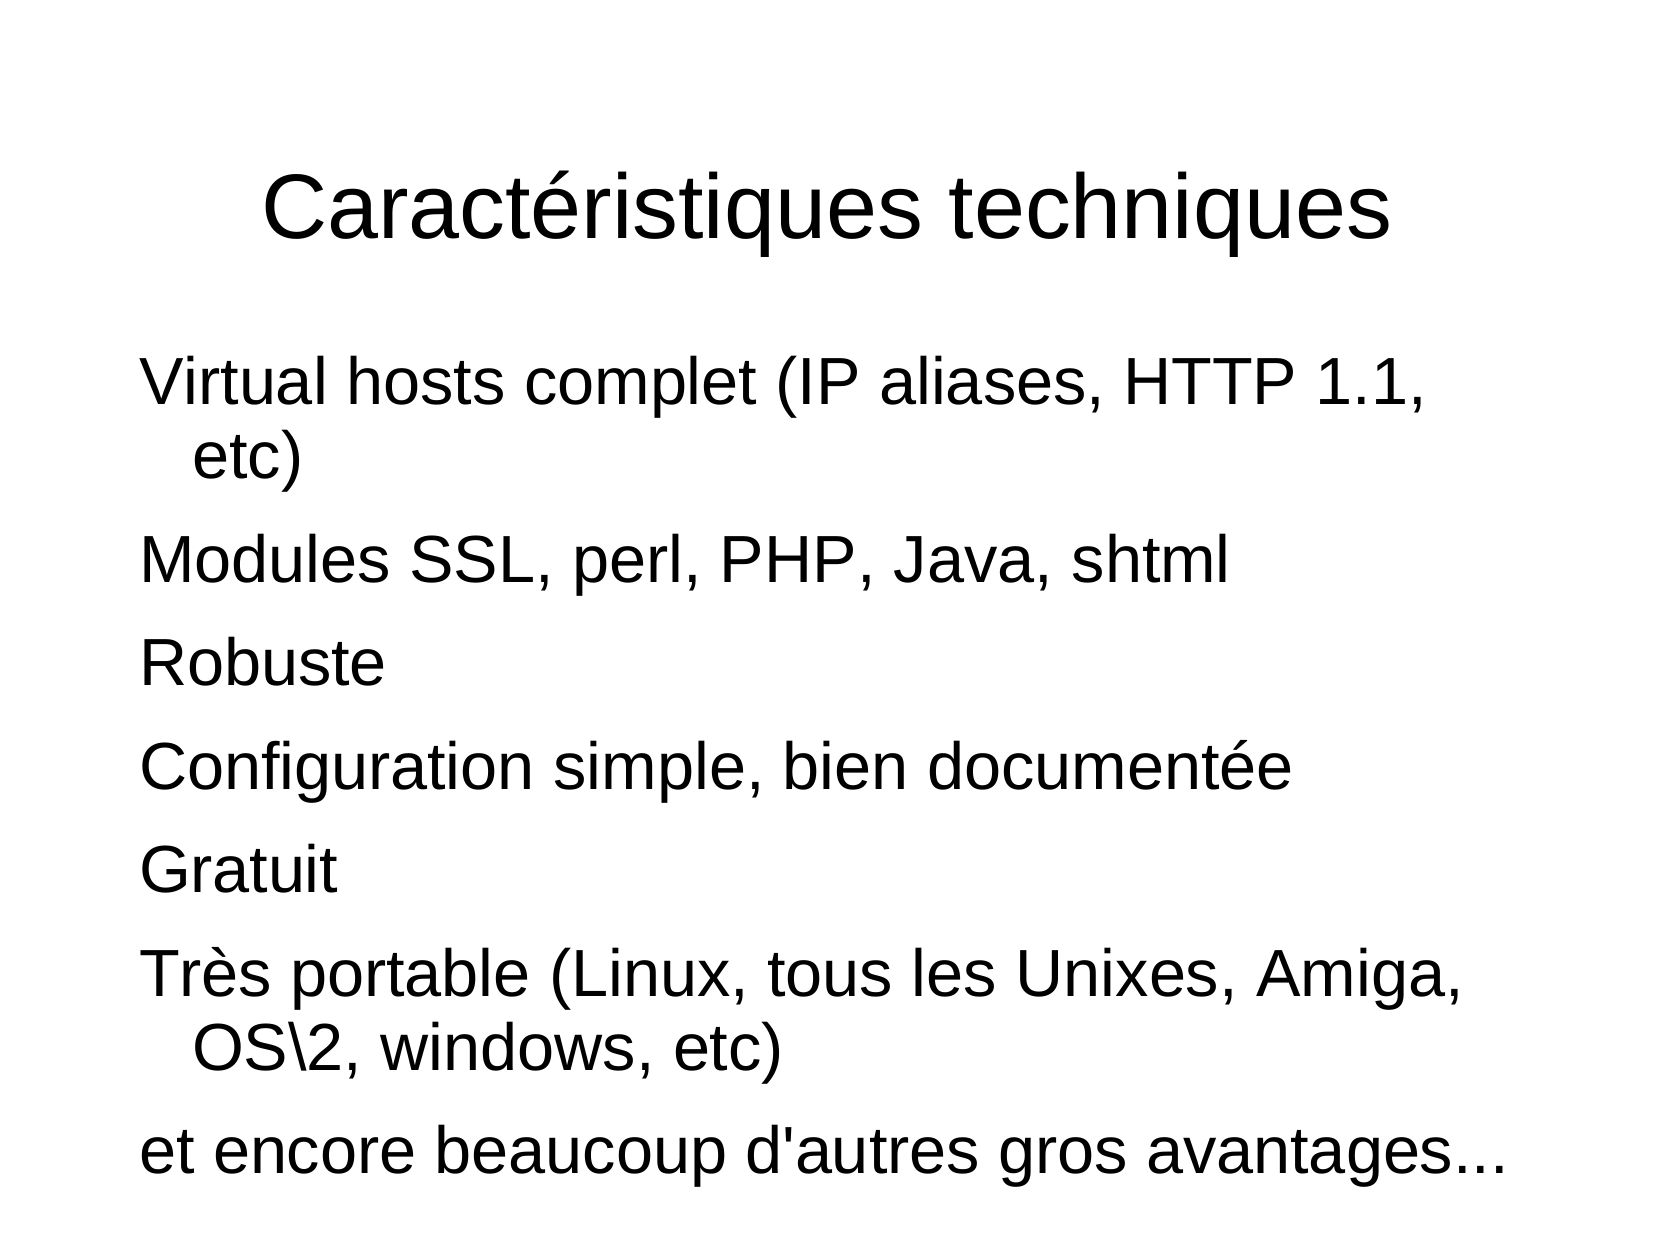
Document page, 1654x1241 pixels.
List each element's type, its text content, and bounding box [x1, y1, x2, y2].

title Caractéristiques techniques [121, 102, 1534, 311]
list Virtual hosts complet (IP aliases, HTTP 1.1, etc) Modules SSL, perl, PHP, Java, shtml Robuste Configuration simple, bien documentée Gratuit Très portable (Linux, tous les Unixes, Amiga, OS\2, windows, etc) et encore beaucoup d'autres gros avantages... [121, 344, 1534, 1241]
